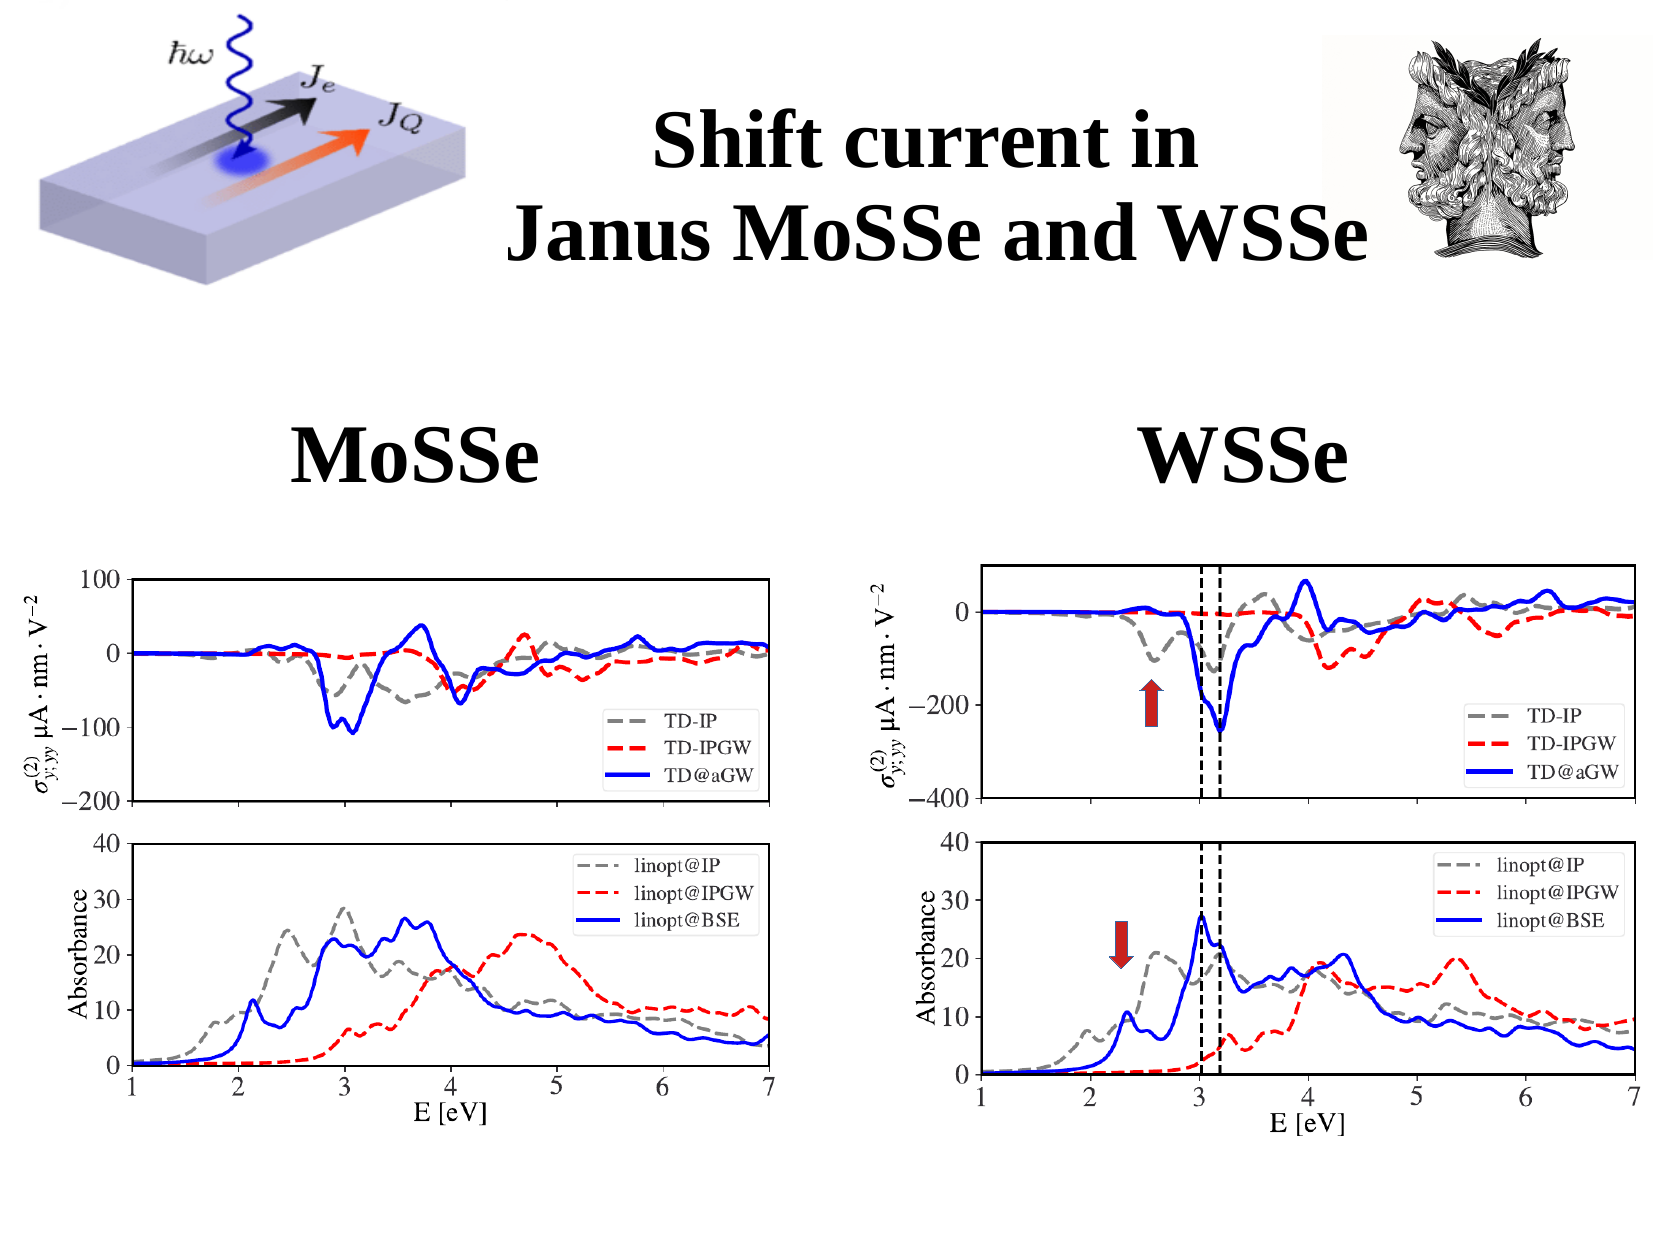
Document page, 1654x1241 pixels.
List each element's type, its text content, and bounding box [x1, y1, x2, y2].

text_box MoSSe [275, 400, 556, 508]
picture [0, 0, 508, 331]
picture [862, 538, 1654, 1146]
picture [11, 555, 830, 1144]
picture [1322, 35, 1653, 260]
text_box WSSe [1122, 400, 1365, 508]
text_box [1139, 679, 1164, 727]
title Shift current in Janus MoSSe and WSSe [508, 88, 1642, 284]
text_box [1109, 921, 1134, 969]
